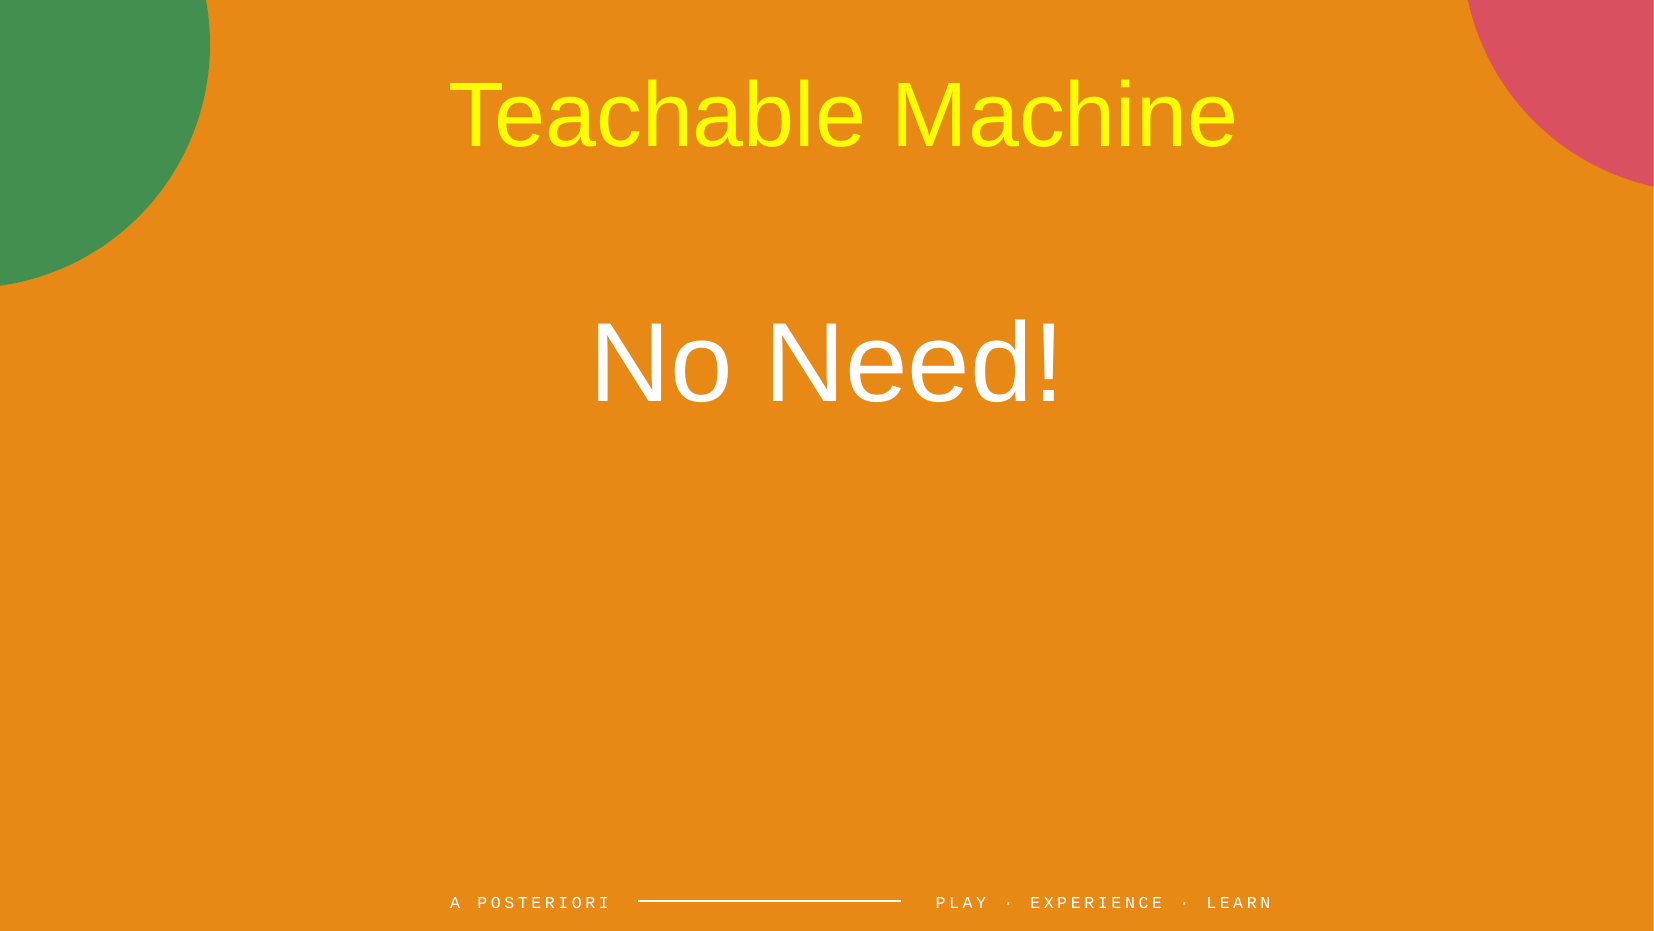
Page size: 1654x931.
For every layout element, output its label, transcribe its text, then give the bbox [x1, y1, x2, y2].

list No Need! [82, 300, 1571, 758]
title Teachable Machine [187, 37, 1501, 193]
